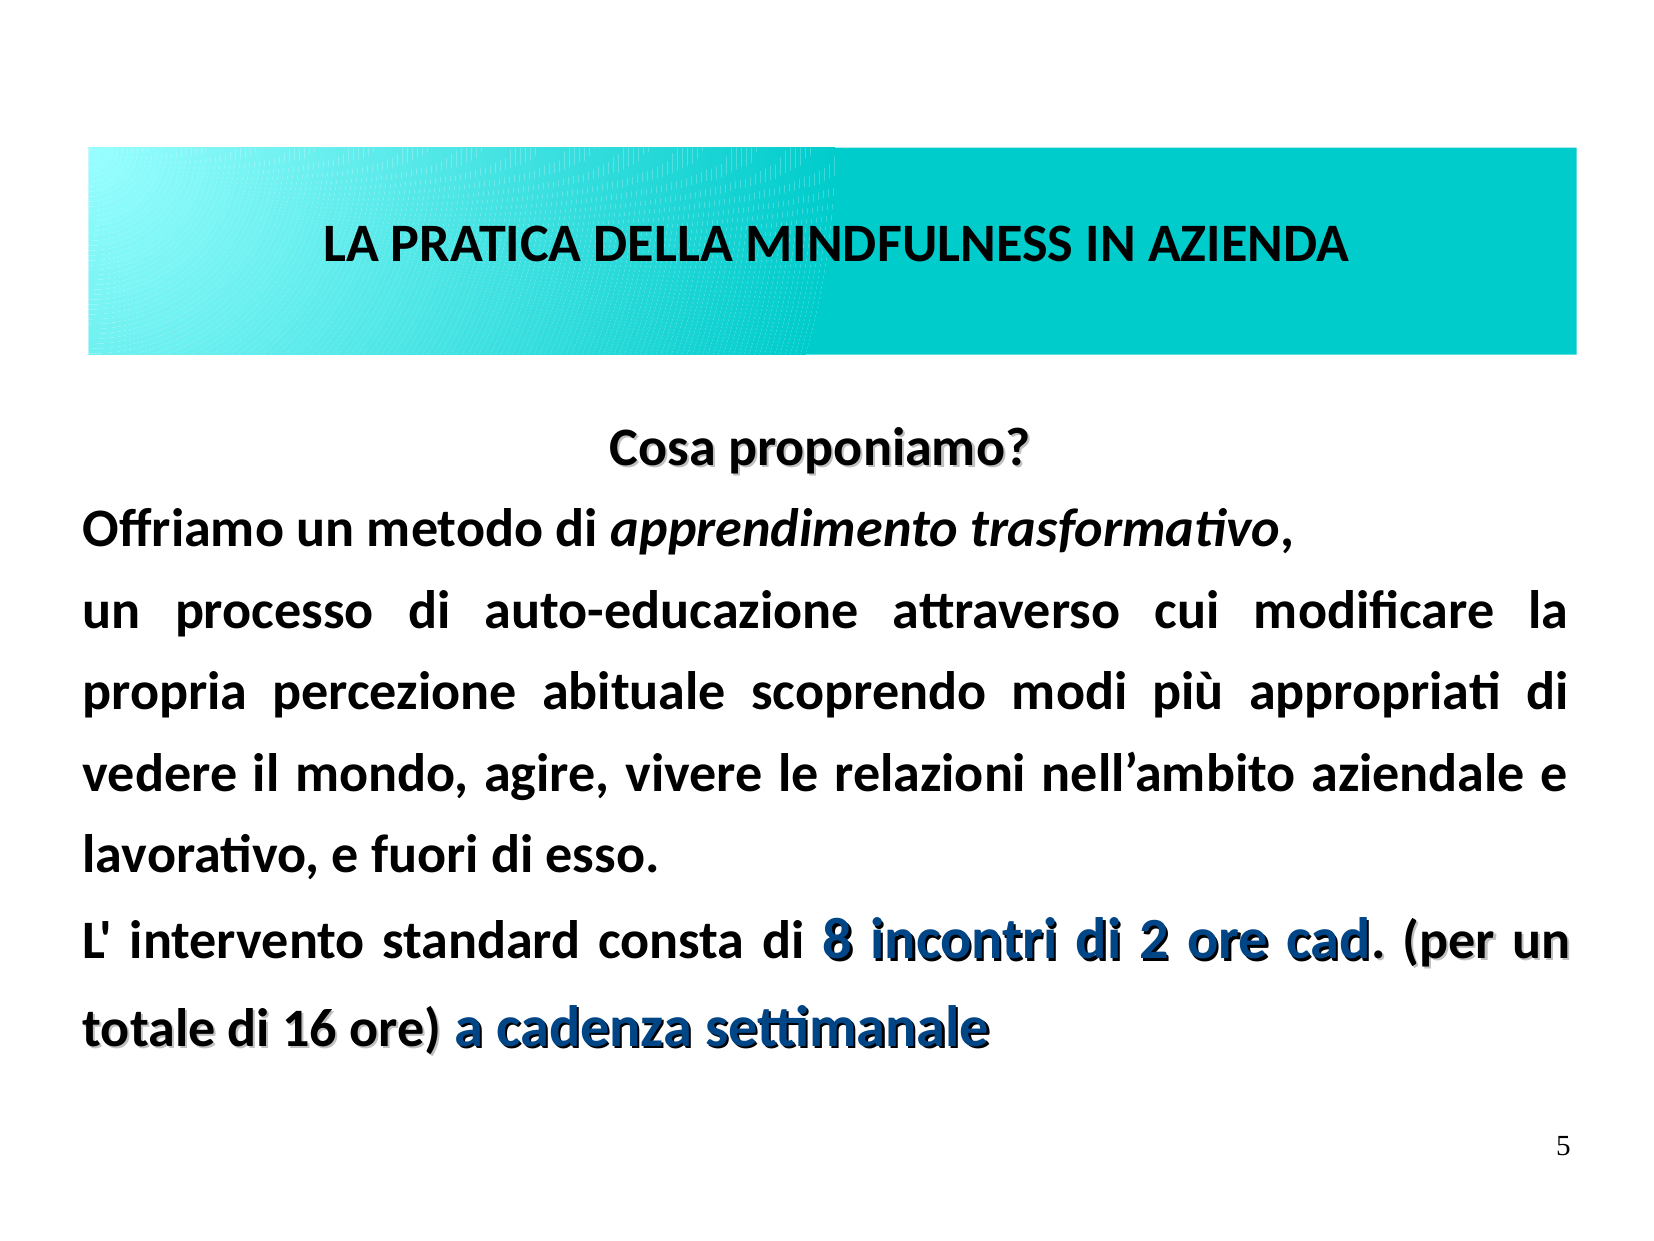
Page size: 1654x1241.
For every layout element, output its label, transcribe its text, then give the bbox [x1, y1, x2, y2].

subtitle Cosa proponiamo? Offriamo un metodo di apprendimento trasformativo, un processo di auto-educazione attraverso cui modificare la propria percezione abituale scoprendo modi più appropriati di vedere il mondo, agire, vivere le relazioni nell’ambito aziendale e lavorativo, e fuori di esso. L' intervento standard consta di 8 incontri di 2 ore cad. (per un totale di 16 ore) a cadenza settimanale [82, 148, 1571, 1152]
title LA PRATICA DELLA MINDFULNESS IN AZIENDA [88, 147, 1577, 355]
